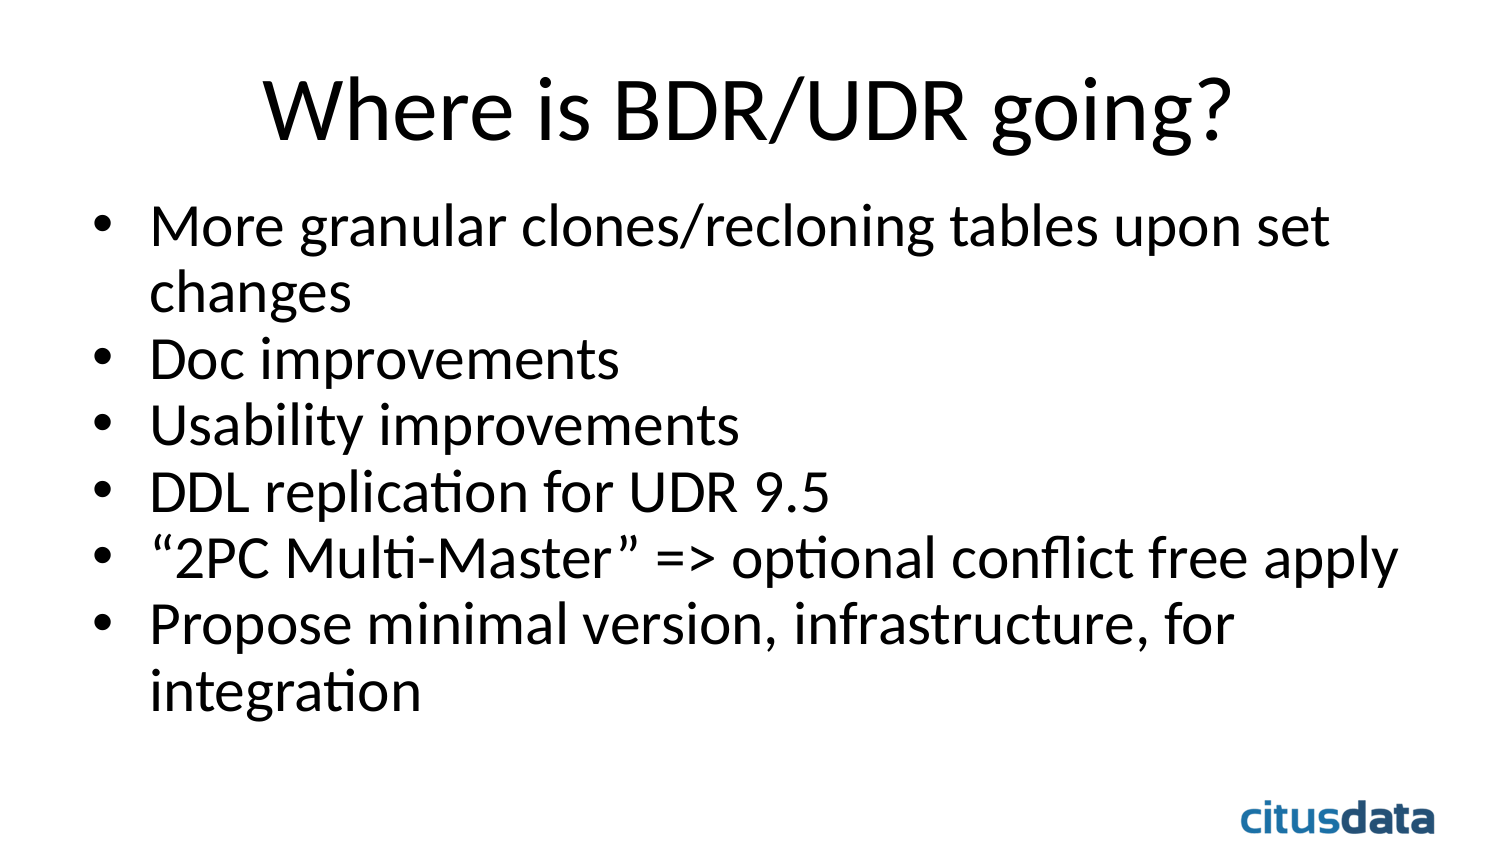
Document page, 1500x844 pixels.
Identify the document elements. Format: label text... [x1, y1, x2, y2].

list [75, 196, 1426, 754]
list More granular clones/recloning tables upon set changes Doc improvements Usability improvements DDL replication for UDR 9.5 “2PC Multi-Master” => optional conflict free apply Propose minimal version, infrastructure, for integration [77, 185, 1428, 743]
title [75, 33, 1426, 175]
picture [1237, 795, 1439, 837]
